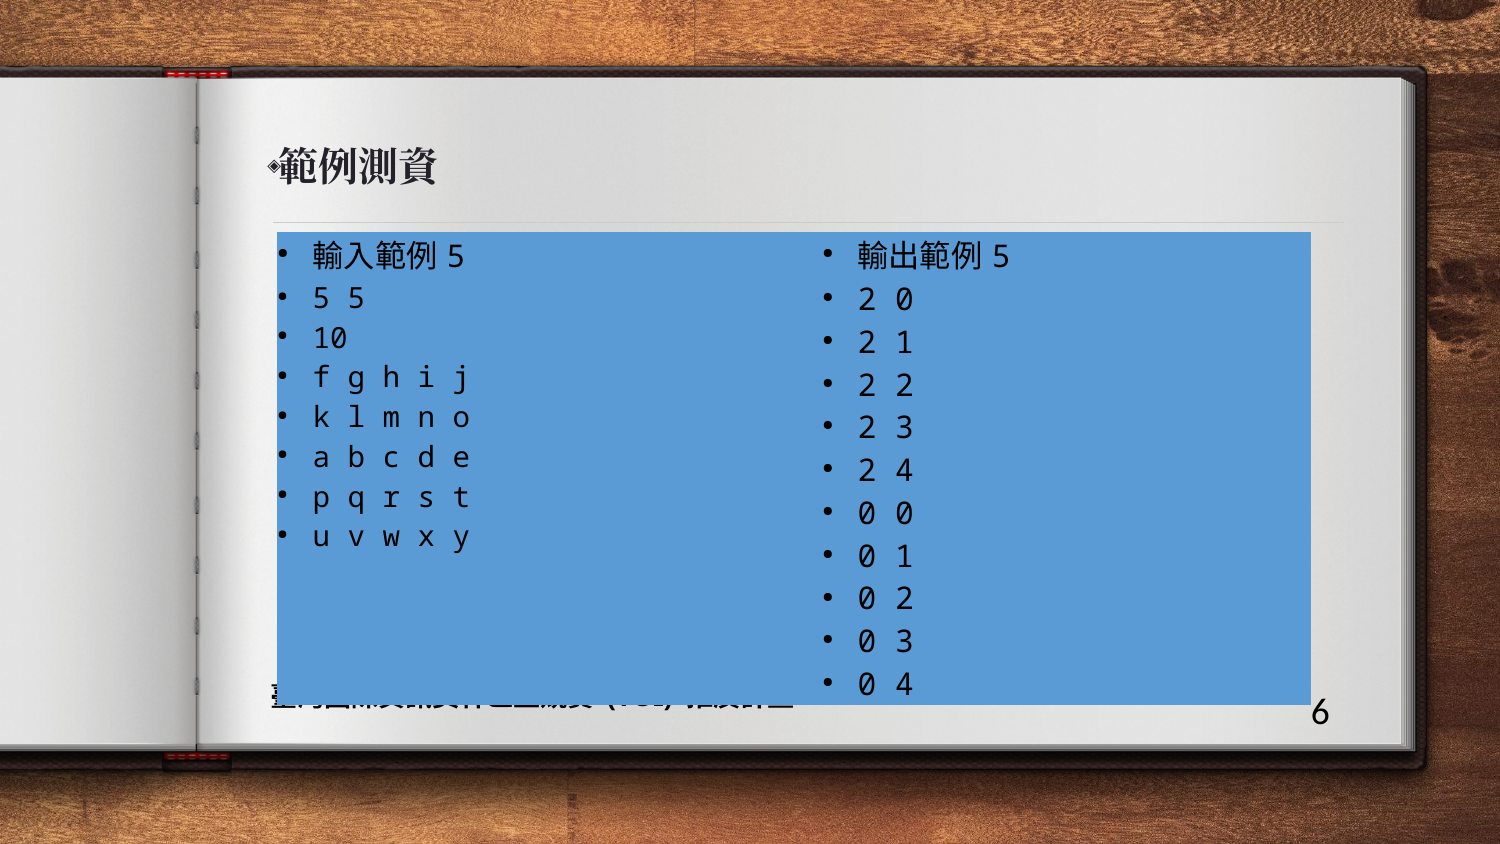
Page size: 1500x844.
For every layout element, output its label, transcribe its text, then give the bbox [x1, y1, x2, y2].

text_box [1295, 672, 1386, 737]
table_header 輸出範例5 2 0 2 1 2 2 2 3 2 4 0 0 0 1 0 2 0 3 0 4 [822, 232, 1311, 705]
list 範例測資 [252, 126, 1194, 205]
table_header 輸入範例5 5 5 10 f g h i j k l m n o a b c d e p q r s t u v w x y [277, 232, 822, 705]
